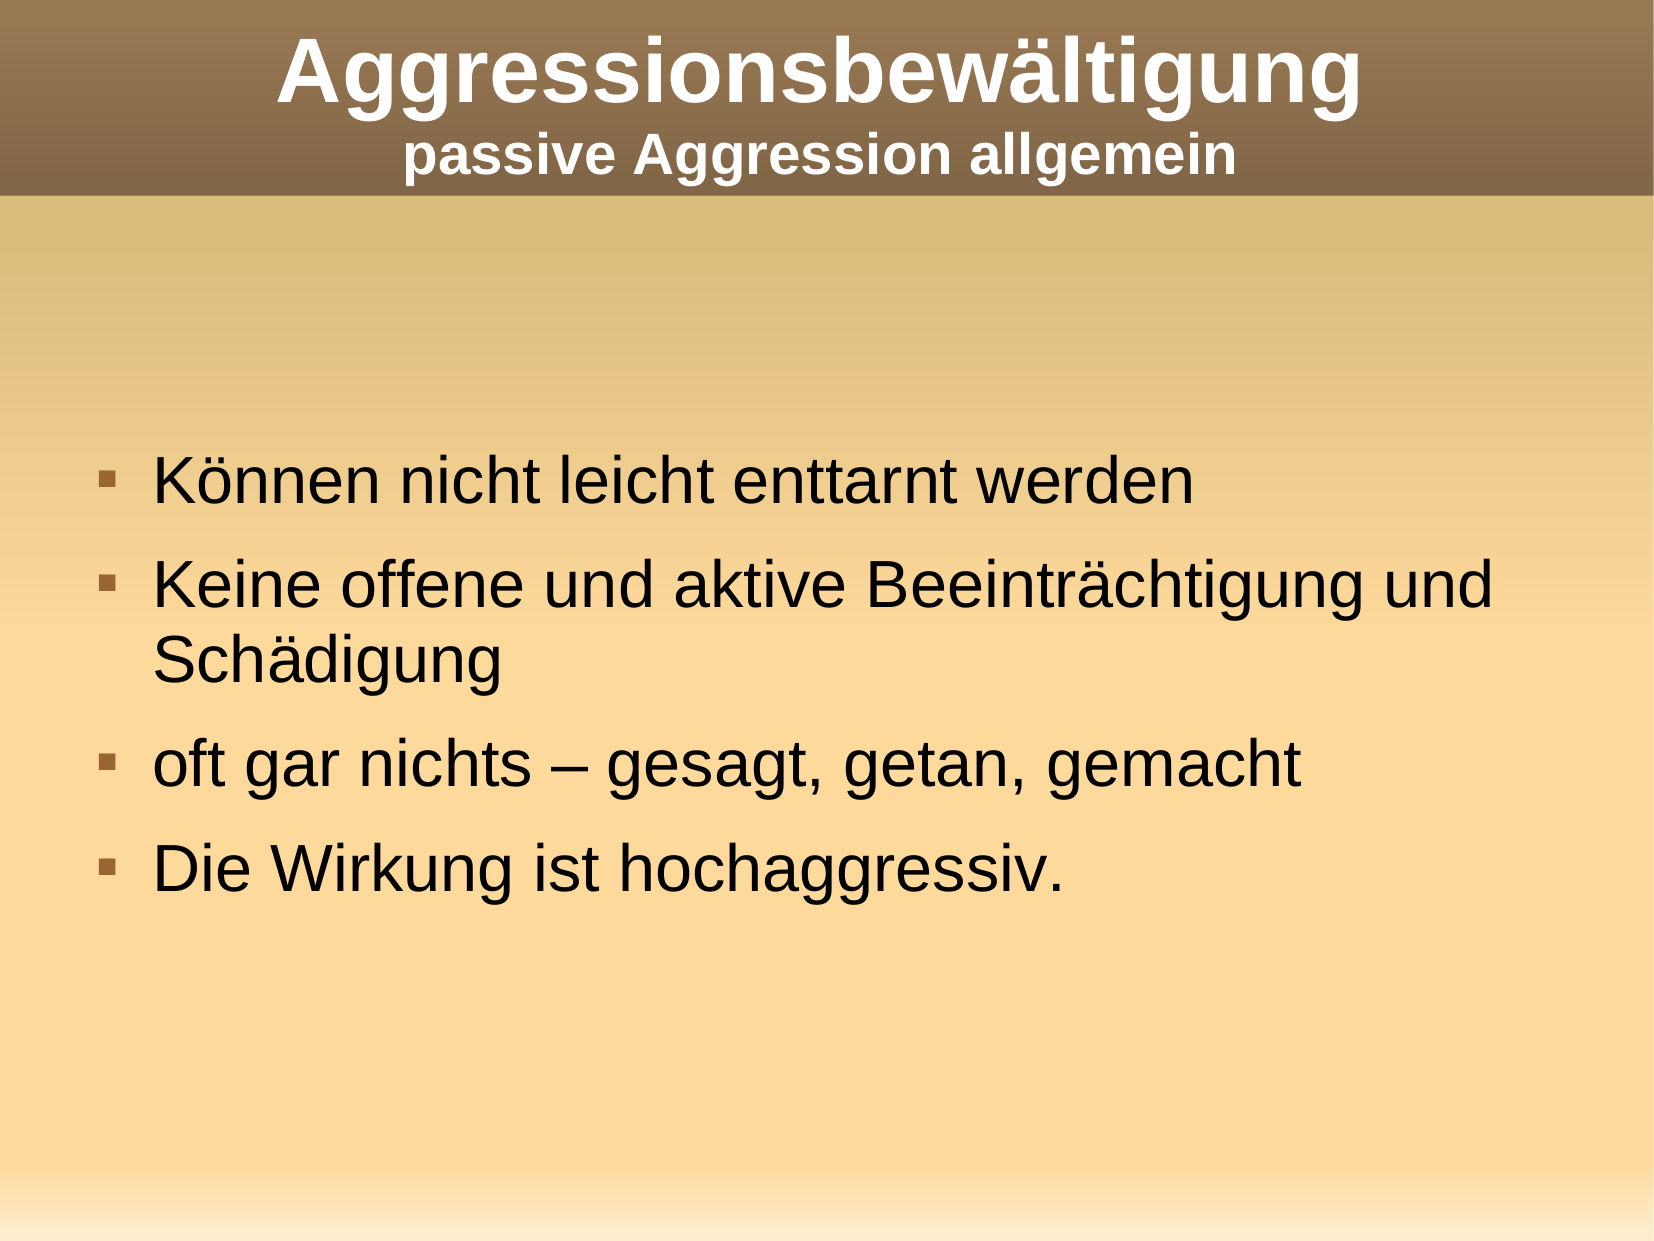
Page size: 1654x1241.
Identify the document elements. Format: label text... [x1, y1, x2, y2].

picture [0, 0, 1654, 1241]
list Können nicht leicht enttarnt werden Keine offene und aktive Beeinträchtigung und Schädigung oft gar nichts – gesagt, getan, gemacht Die Wirkung ist hochaggressiv. [81, 442, 1571, 1052]
title Aggressionsbewältigung passive Aggression allgemein [76, 0, 1565, 208]
